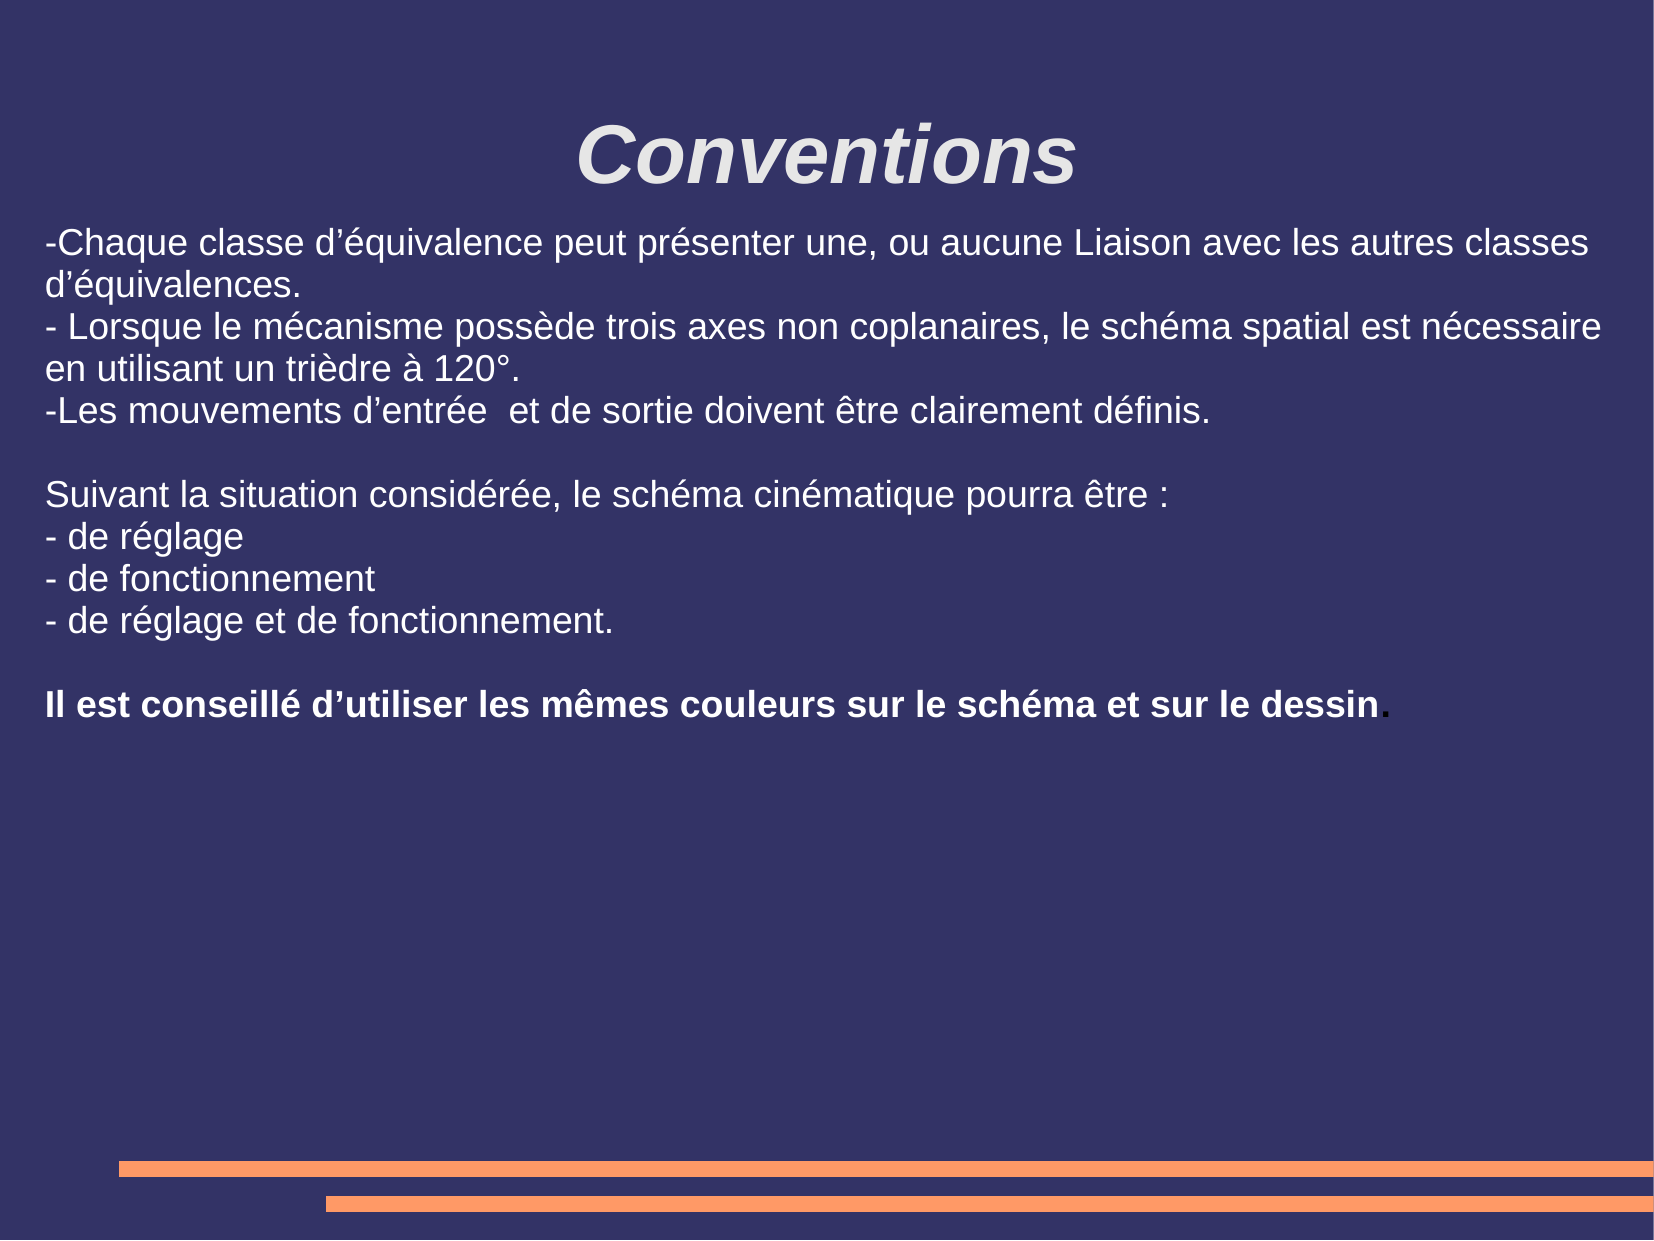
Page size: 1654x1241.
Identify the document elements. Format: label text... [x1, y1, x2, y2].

title Conventions [121, 46, 1534, 213]
text_box -Chaque classe d’équivalence peut présenter une, ou aucune Liaison avec les autres classes d’équivalences. - Lorsque le mécanisme possède trois axes non coplanaires, le schéma spatial est nécessaire en utilisant un trièdre à 120°. -Les mouvements d’entrée et de sortie doivent être clairement définis. Suivant la situation considérée, le schéma cinématique pourra être : - de réglage - de fonctionnement - de réglage et de fonctionnement. Il est conseillé d’utiliser les mêmes couleurs sur le schéma et sur le dessin. [30, 213, 1625, 1182]
